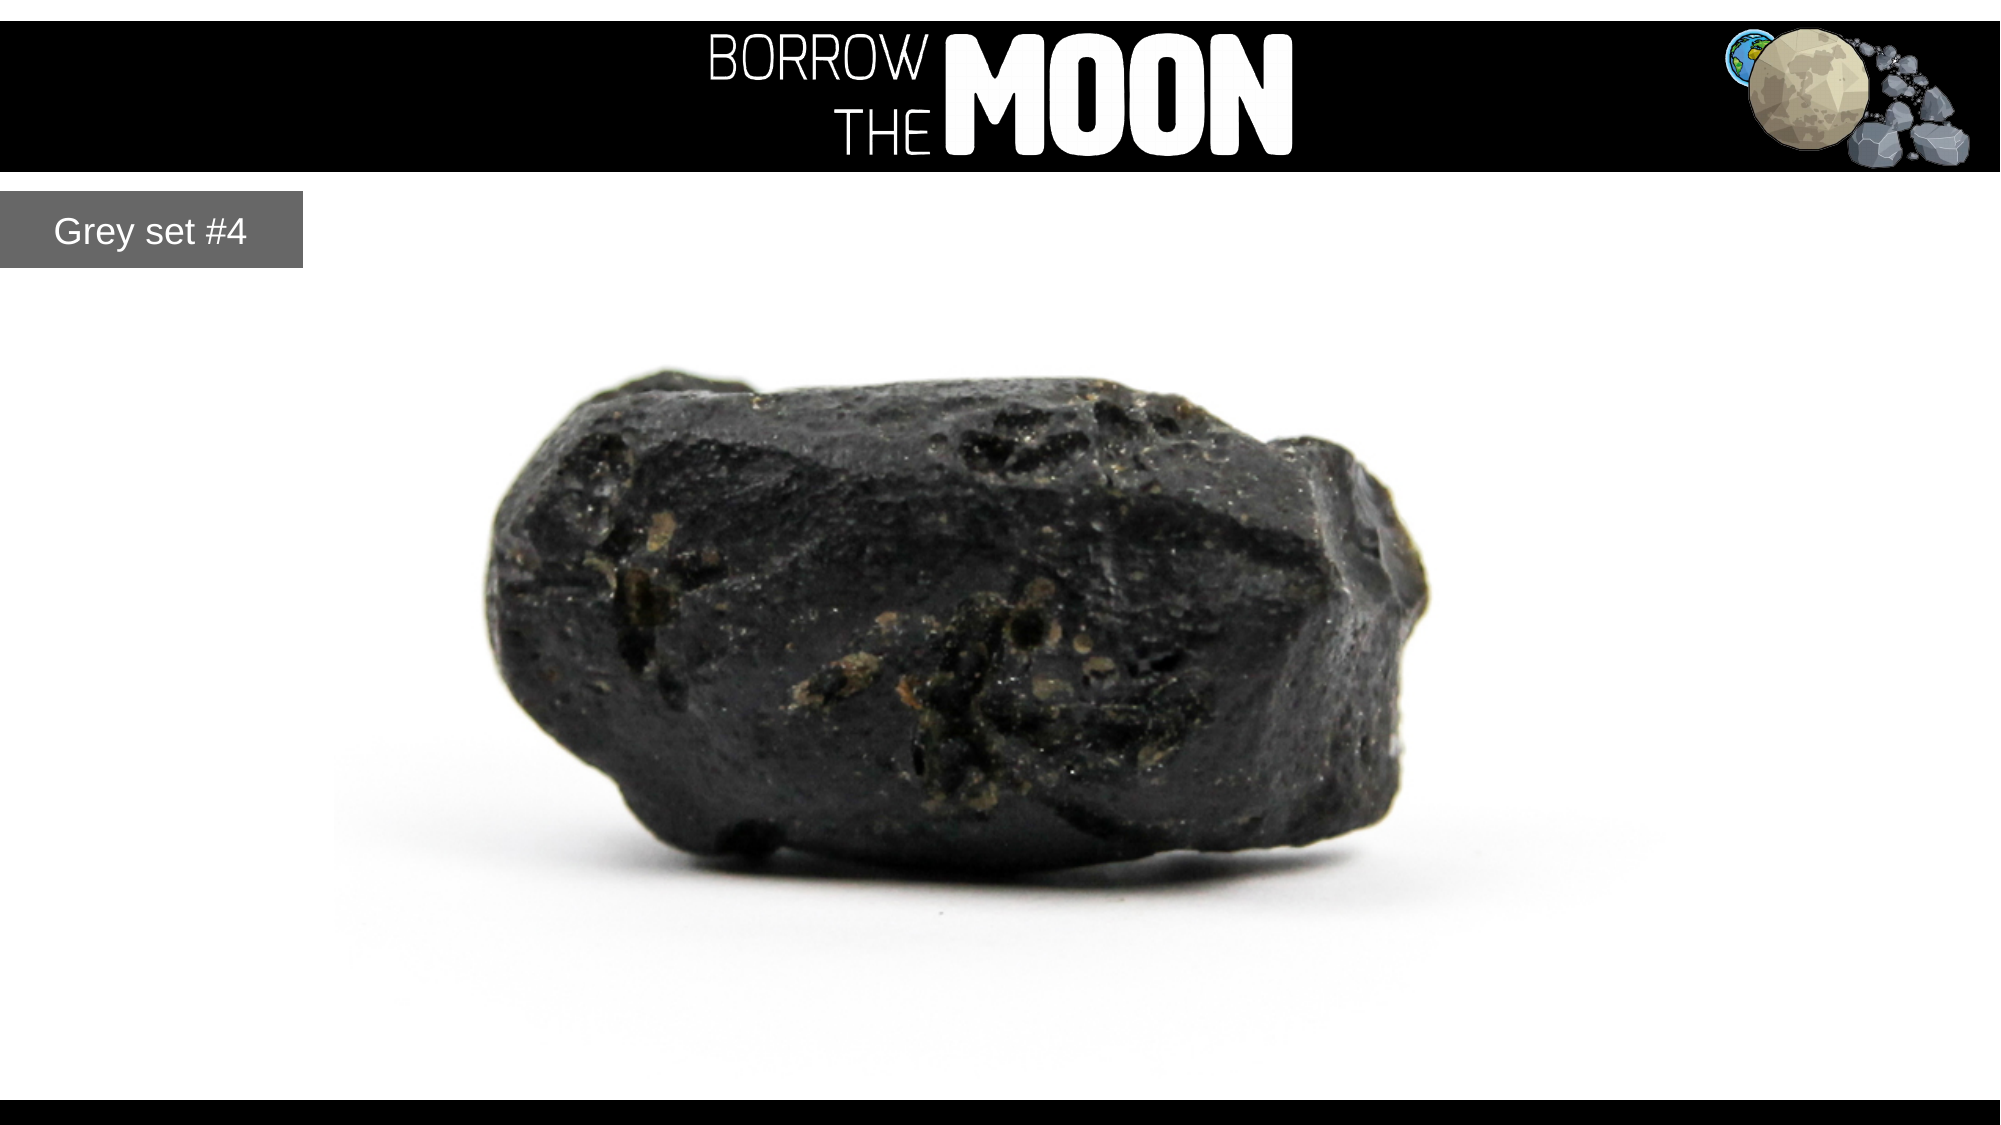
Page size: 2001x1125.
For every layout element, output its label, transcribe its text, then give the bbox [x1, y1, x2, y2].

text_box Grey set #4 [0, 191, 303, 268]
picture [334, 190, 1666, 1079]
